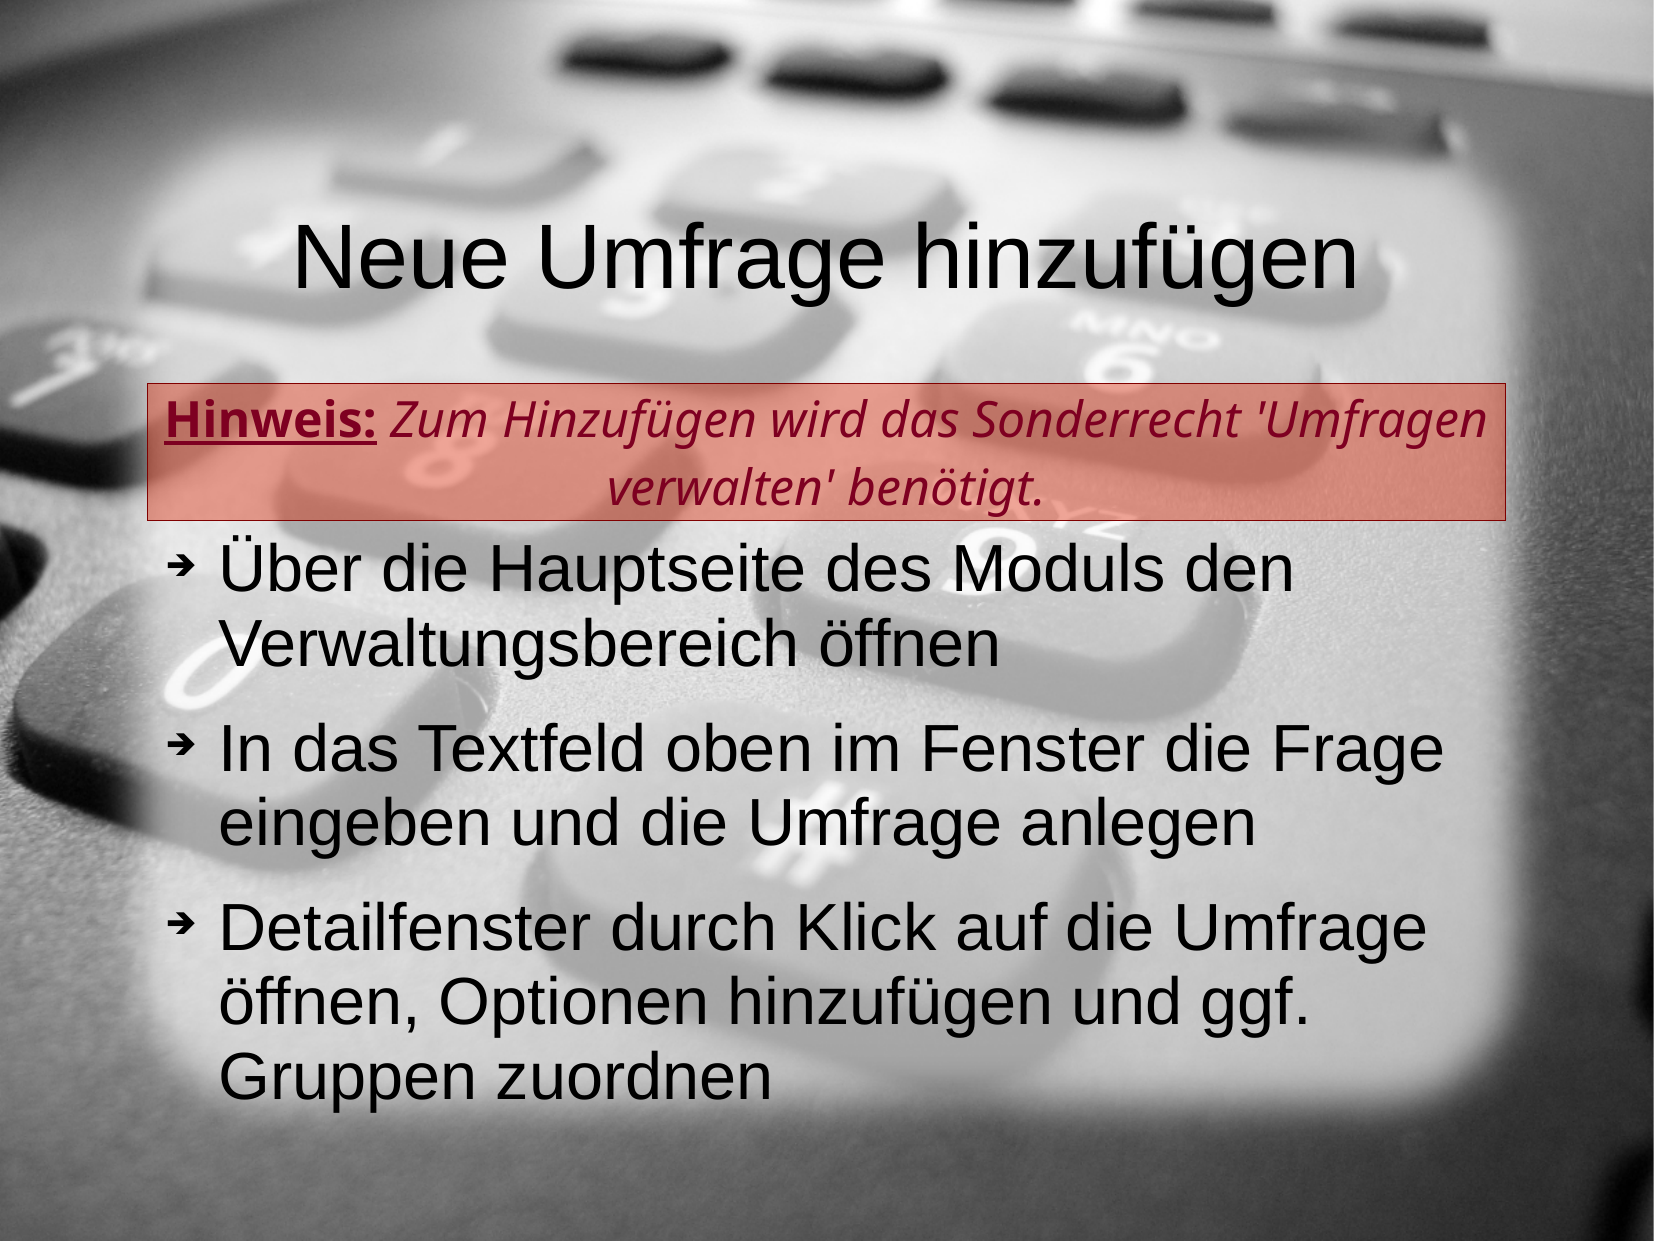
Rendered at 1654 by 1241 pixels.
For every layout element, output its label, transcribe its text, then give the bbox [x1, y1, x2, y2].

picture [0, 0, 1654, 1241]
title Neue Umfrage hinzufügen [147, 153, 1506, 361]
list Hinweis: Zum Hinzufügen wird das Sonderrecht 'Umfragen verwalten' benötigt. [147, 383, 1506, 502]
list Über die Hauptseite des Moduls den Verwaltungsbereich öffnen In das Textfeld oben im Fenster die Frage eingeben und die Umfrage anlegen Detailfenster durch Klick auf die Umfrage öffnen, Optionen hinzufügen und ggf. Gruppen zuordnen [147, 531, 1507, 1113]
